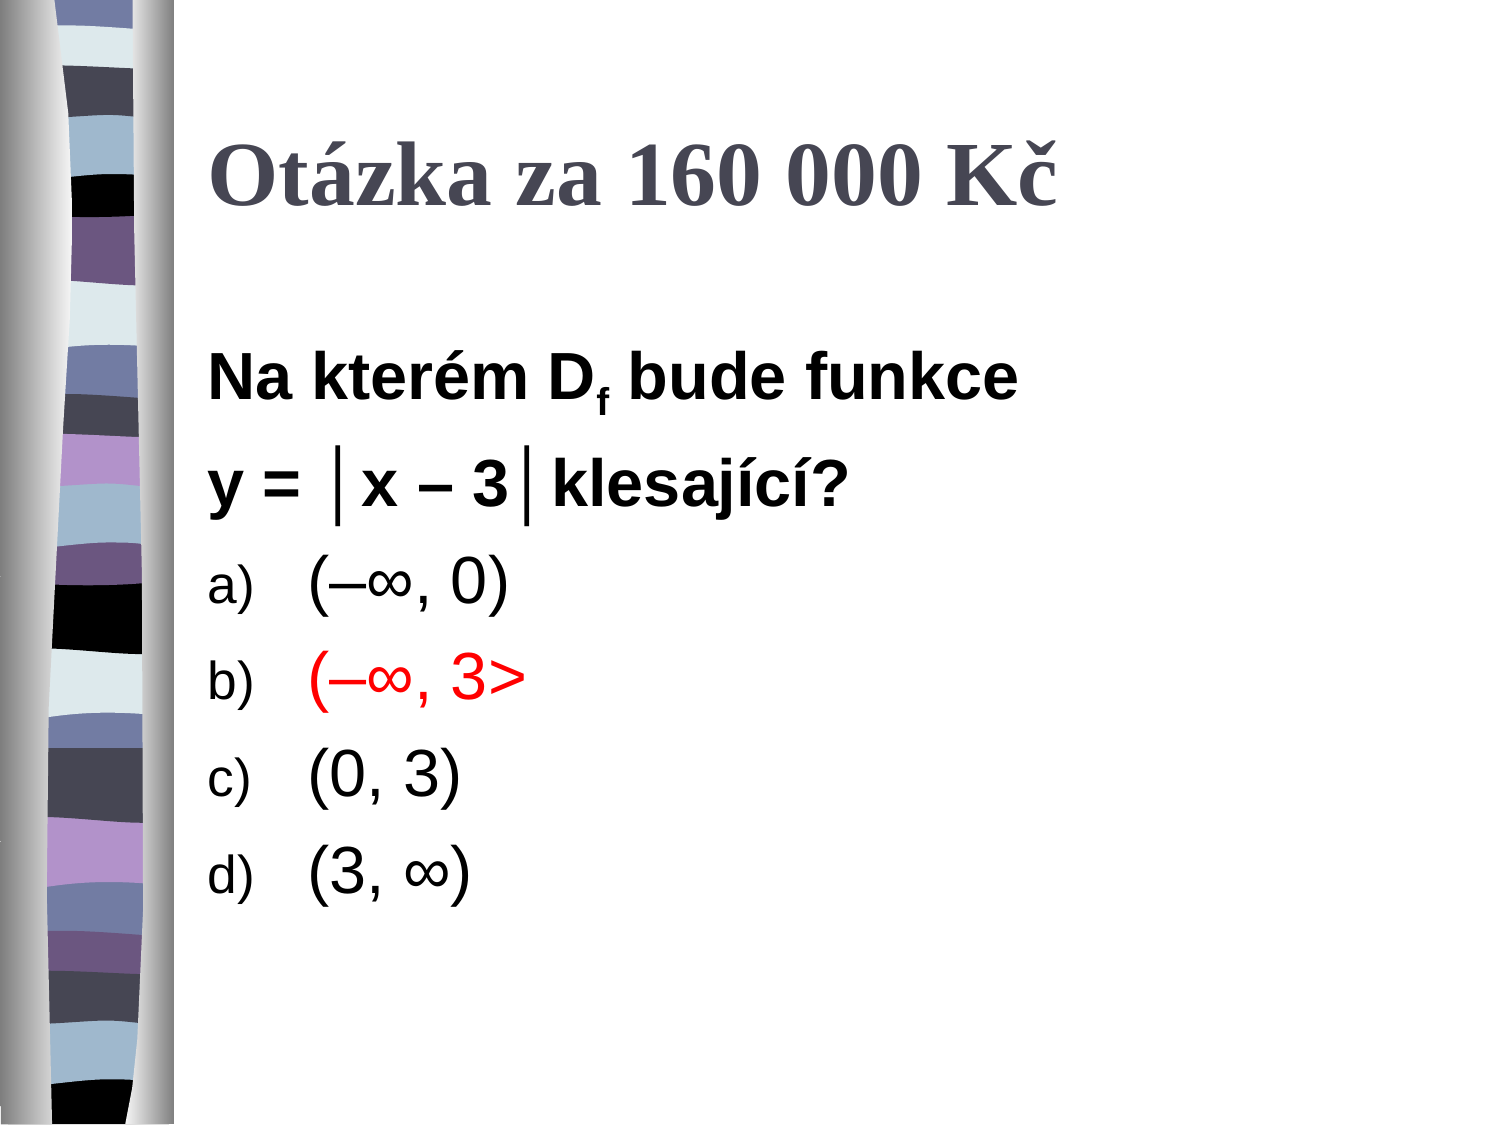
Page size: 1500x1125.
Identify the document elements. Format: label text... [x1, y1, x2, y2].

list Na kterém Df bude funkce y = │x – 3│klesající? (–∞, 0) (–∞, 3> (0, 3) (3, ∞) [192, 324, 1468, 1001]
title Otázka za 160 000 Kč [192, 74, 1468, 263]
